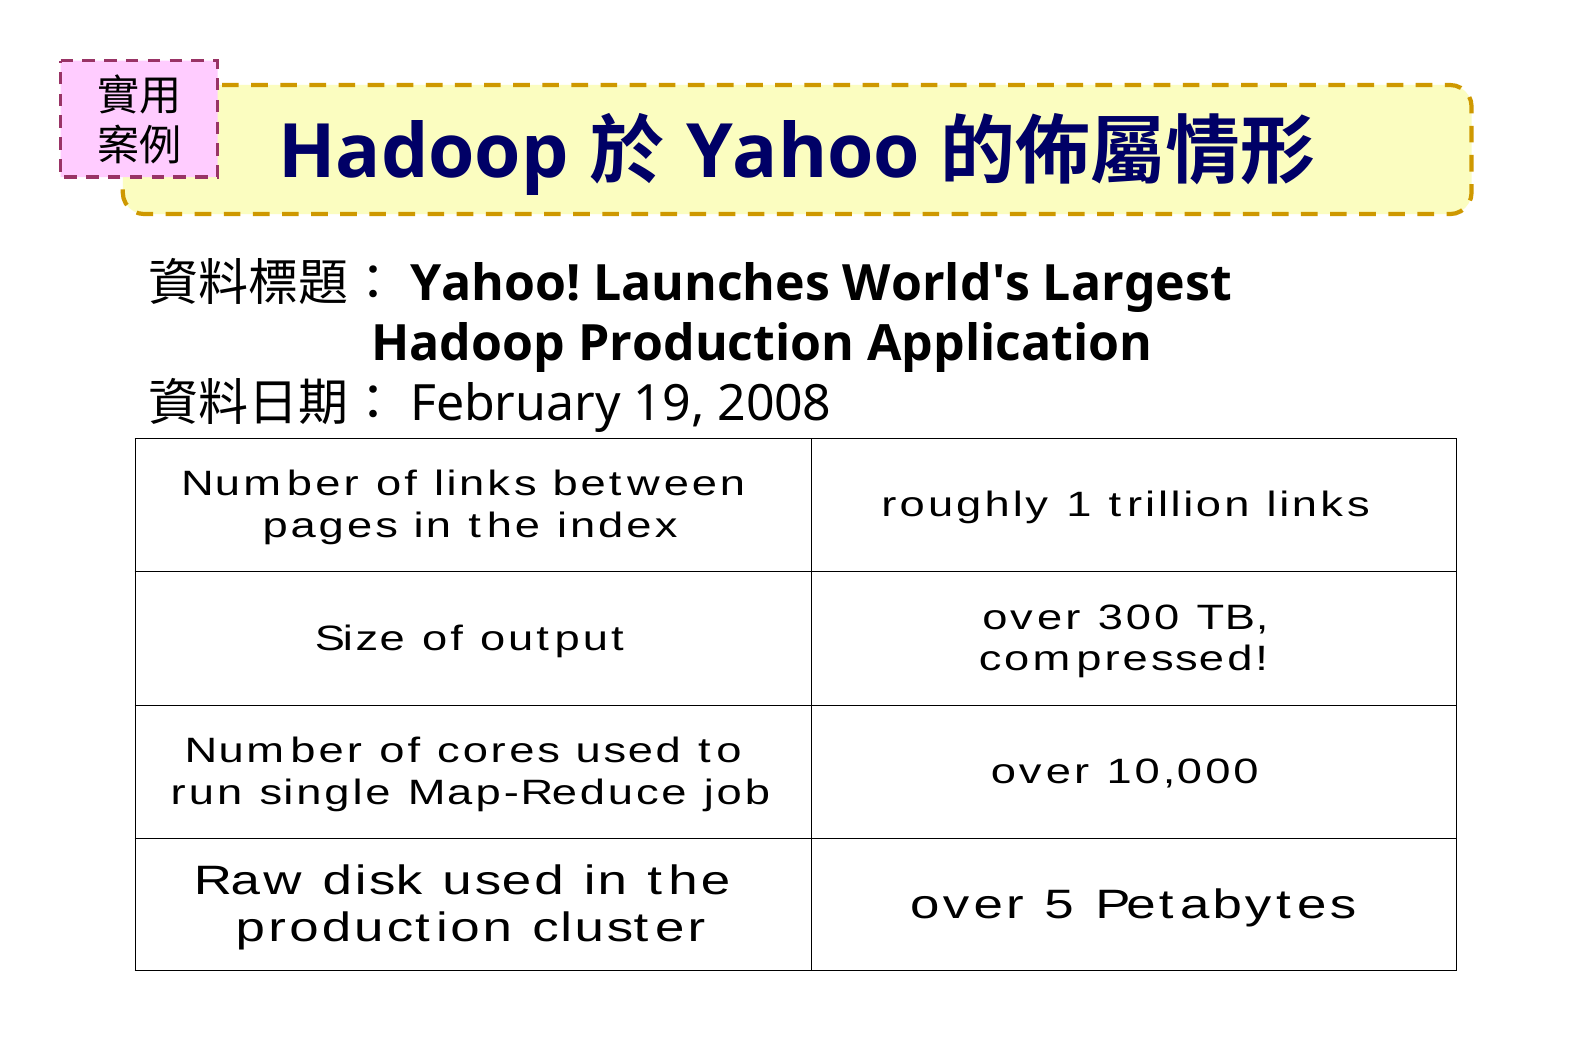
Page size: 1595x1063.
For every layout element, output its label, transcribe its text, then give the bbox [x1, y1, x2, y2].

chart [134, 438, 1459, 1010]
title Hadoop於Yahoo的佈屬情形 [169, 84, 1425, 205]
text_box 資料標題：Yahoo! Launches World's Largest Hadoop Production Application 資料日期：February 19, 2008 [134, 243, 1449, 413]
text_box 實用 案例 [60, 60, 218, 178]
